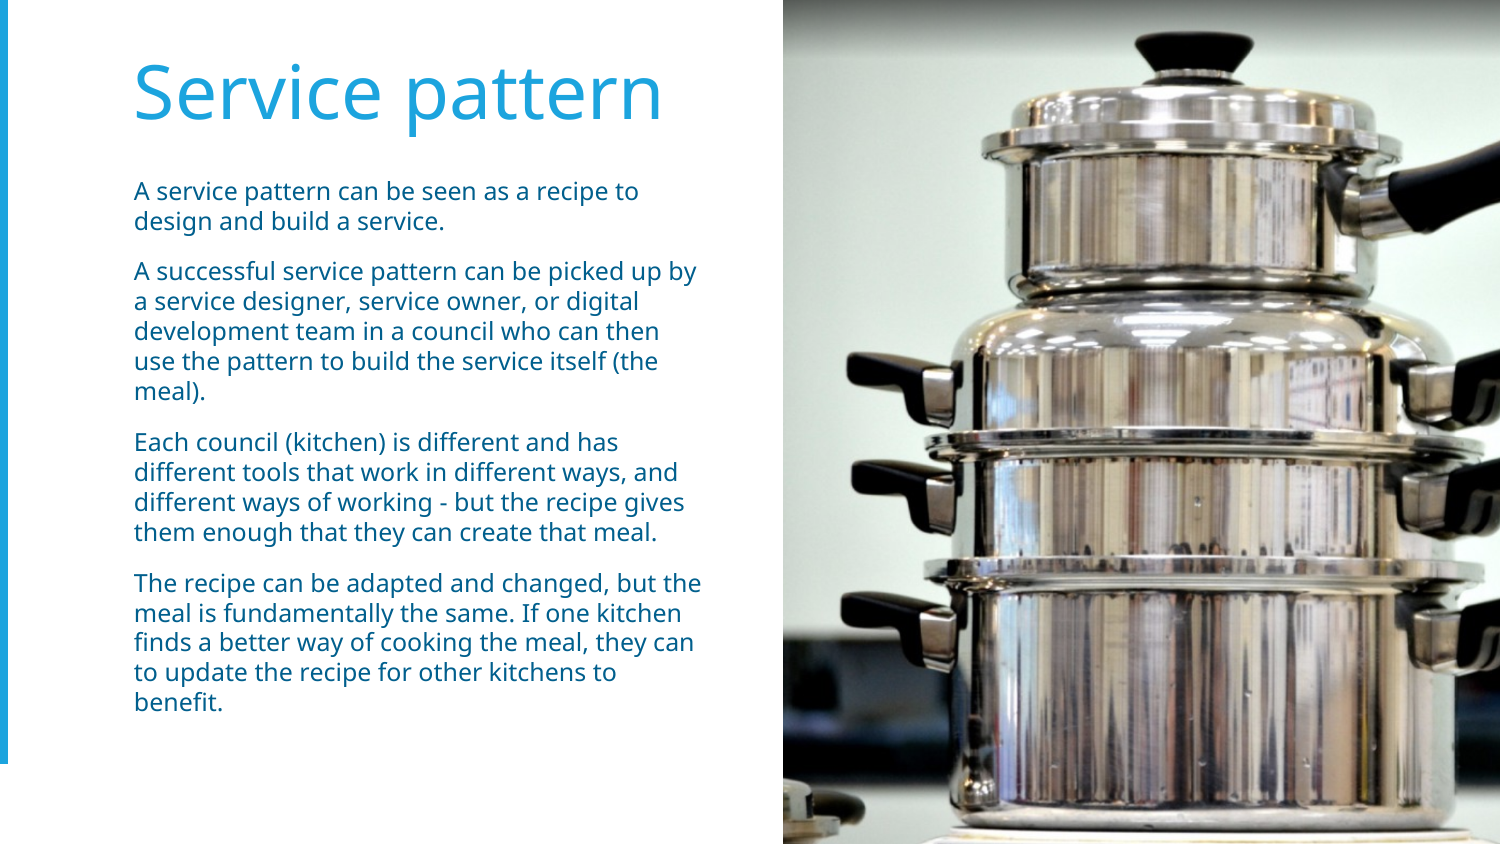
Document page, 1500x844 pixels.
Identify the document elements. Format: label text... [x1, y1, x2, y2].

text_box A service pattern can be seen as a recipe to design and build a service. A successful service pattern can be picked up by a service designer, service owner, or digital development team in a council who can then use the pattern to build the service itself (the meal). Each council (kitchen) is different and has different tools that work in different ways, and different ways of working - but the recipe gives them enough that they can create that meal. The recipe can be adapted and changed, but the meal is fundamentally the same. If one kitchen finds a better way of cooking the meal, they can to update the recipe for other kitchens to benefit. [118, 160, 721, 634]
picture [783, 0, 1500, 844]
text_box Service pattern [118, 29, 783, 127]
